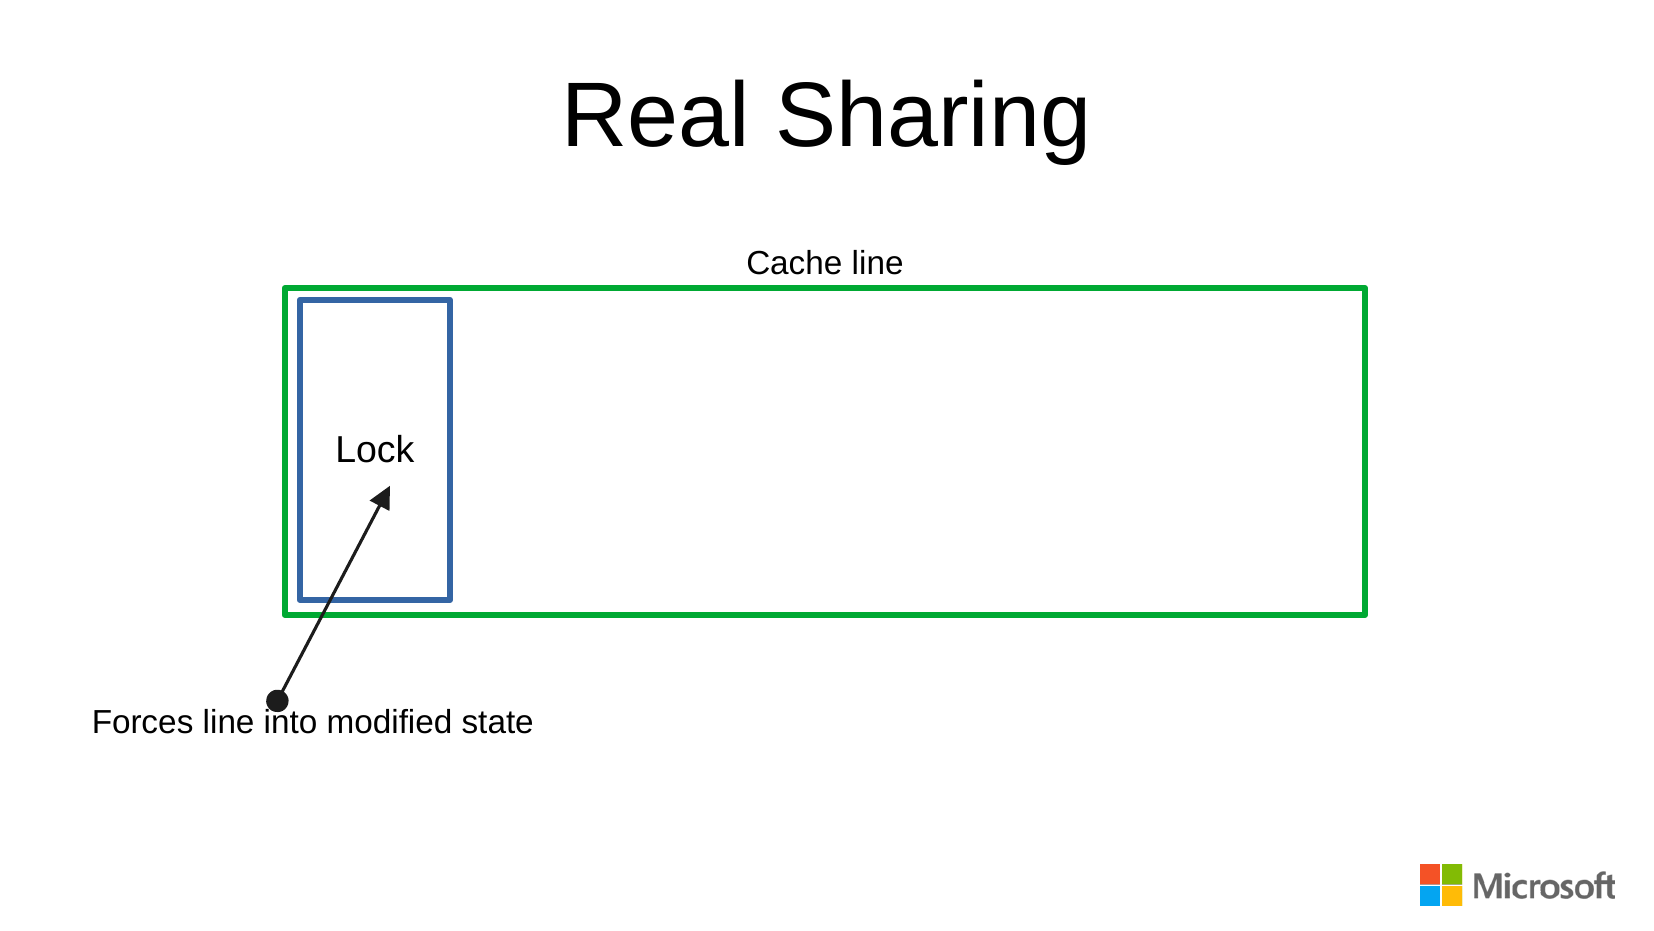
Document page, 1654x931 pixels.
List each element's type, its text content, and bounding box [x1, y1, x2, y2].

picture [1420, 864, 1615, 906]
text_box Cache line [719, 236, 930, 289]
text_box Lock [299, 299, 450, 600]
text_box Forces line into modified state [77, 695, 588, 827]
title Real Sharing [82, 37, 1571, 193]
